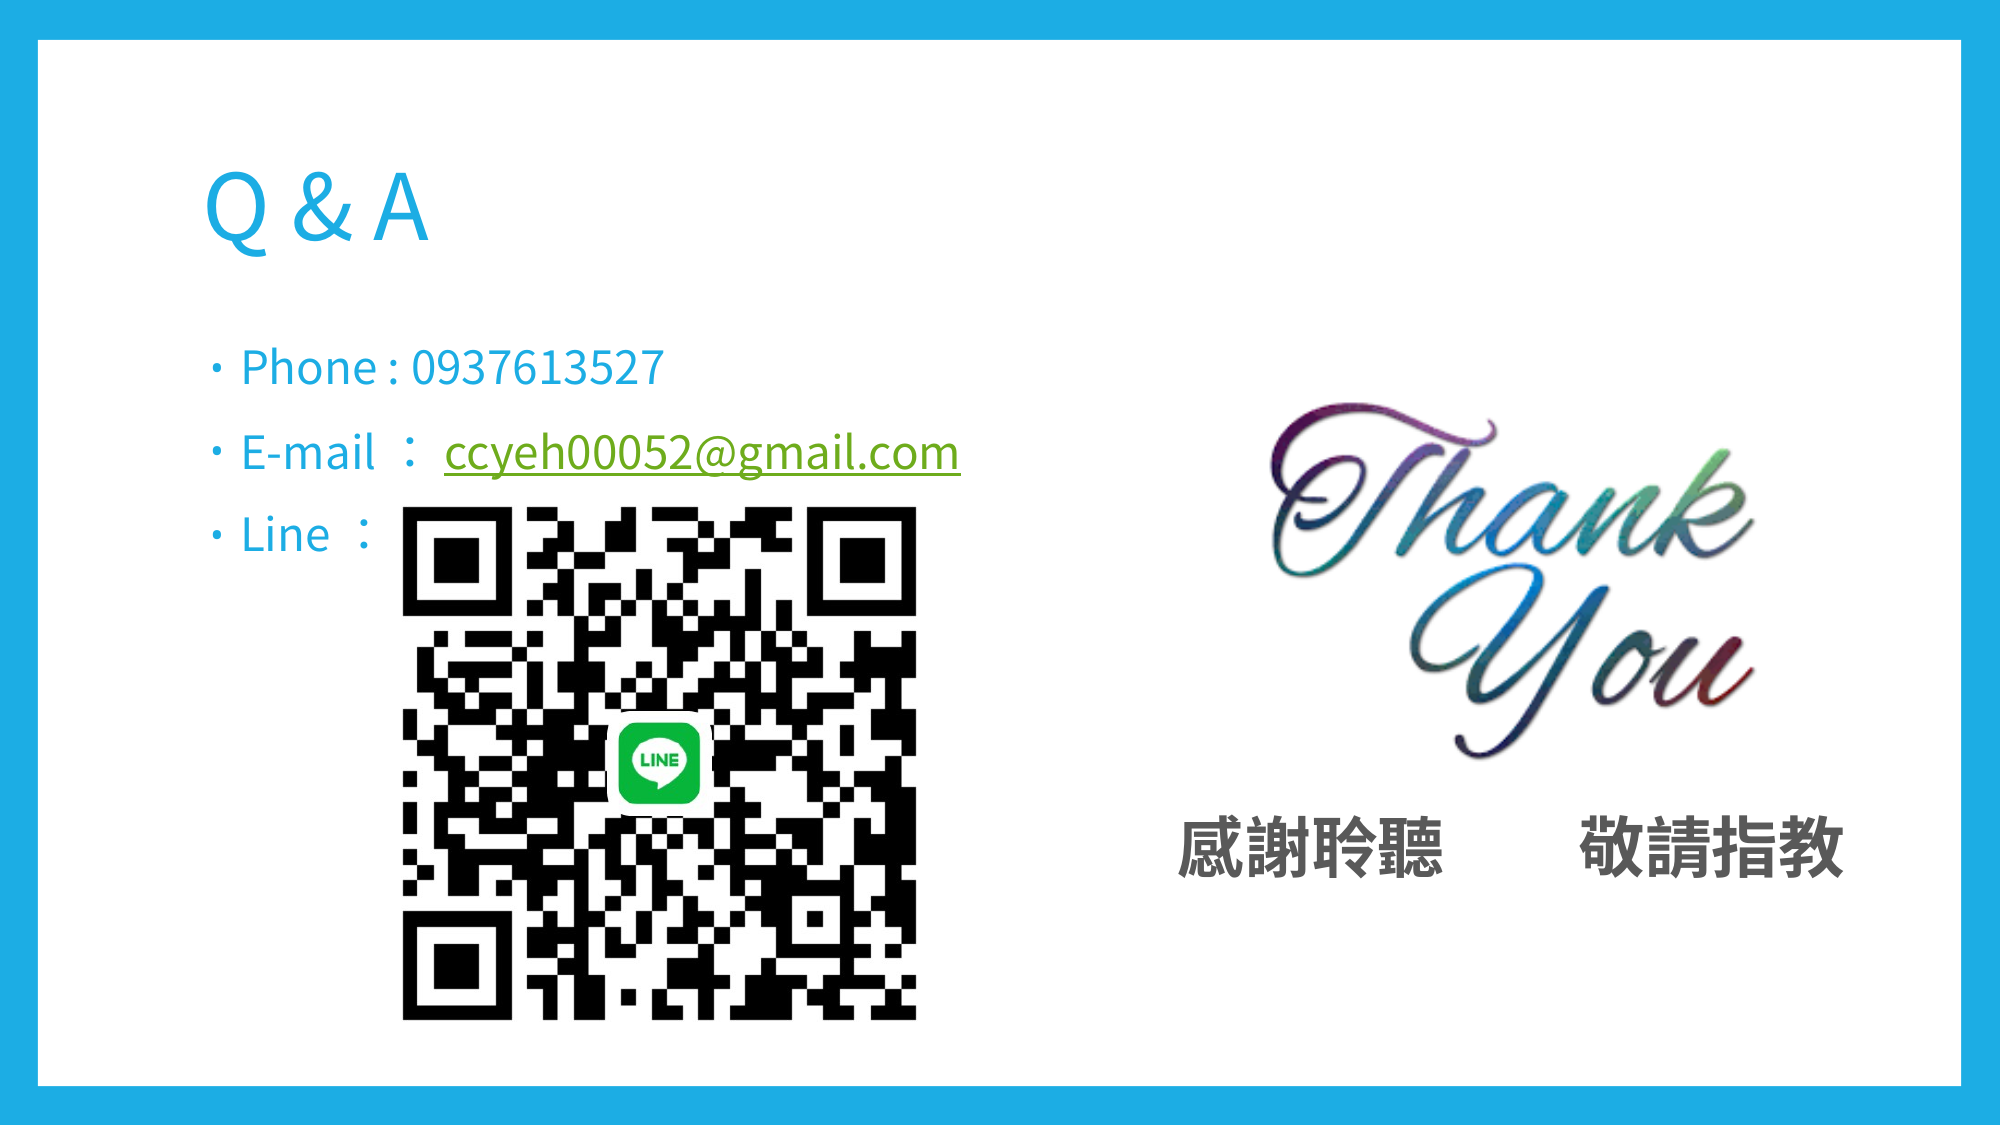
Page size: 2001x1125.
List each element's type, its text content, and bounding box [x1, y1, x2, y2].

list Phone : 0937613527 E-mail：ccyeh00052@gmail.com Line： [187, 337, 1808, 1000]
picture [1229, 375, 1794, 799]
title Q & A [187, 99, 1808, 323]
text_box 感謝聆聽 敬請指教 [1163, 798, 1861, 894]
picture [386, 490, 932, 1036]
